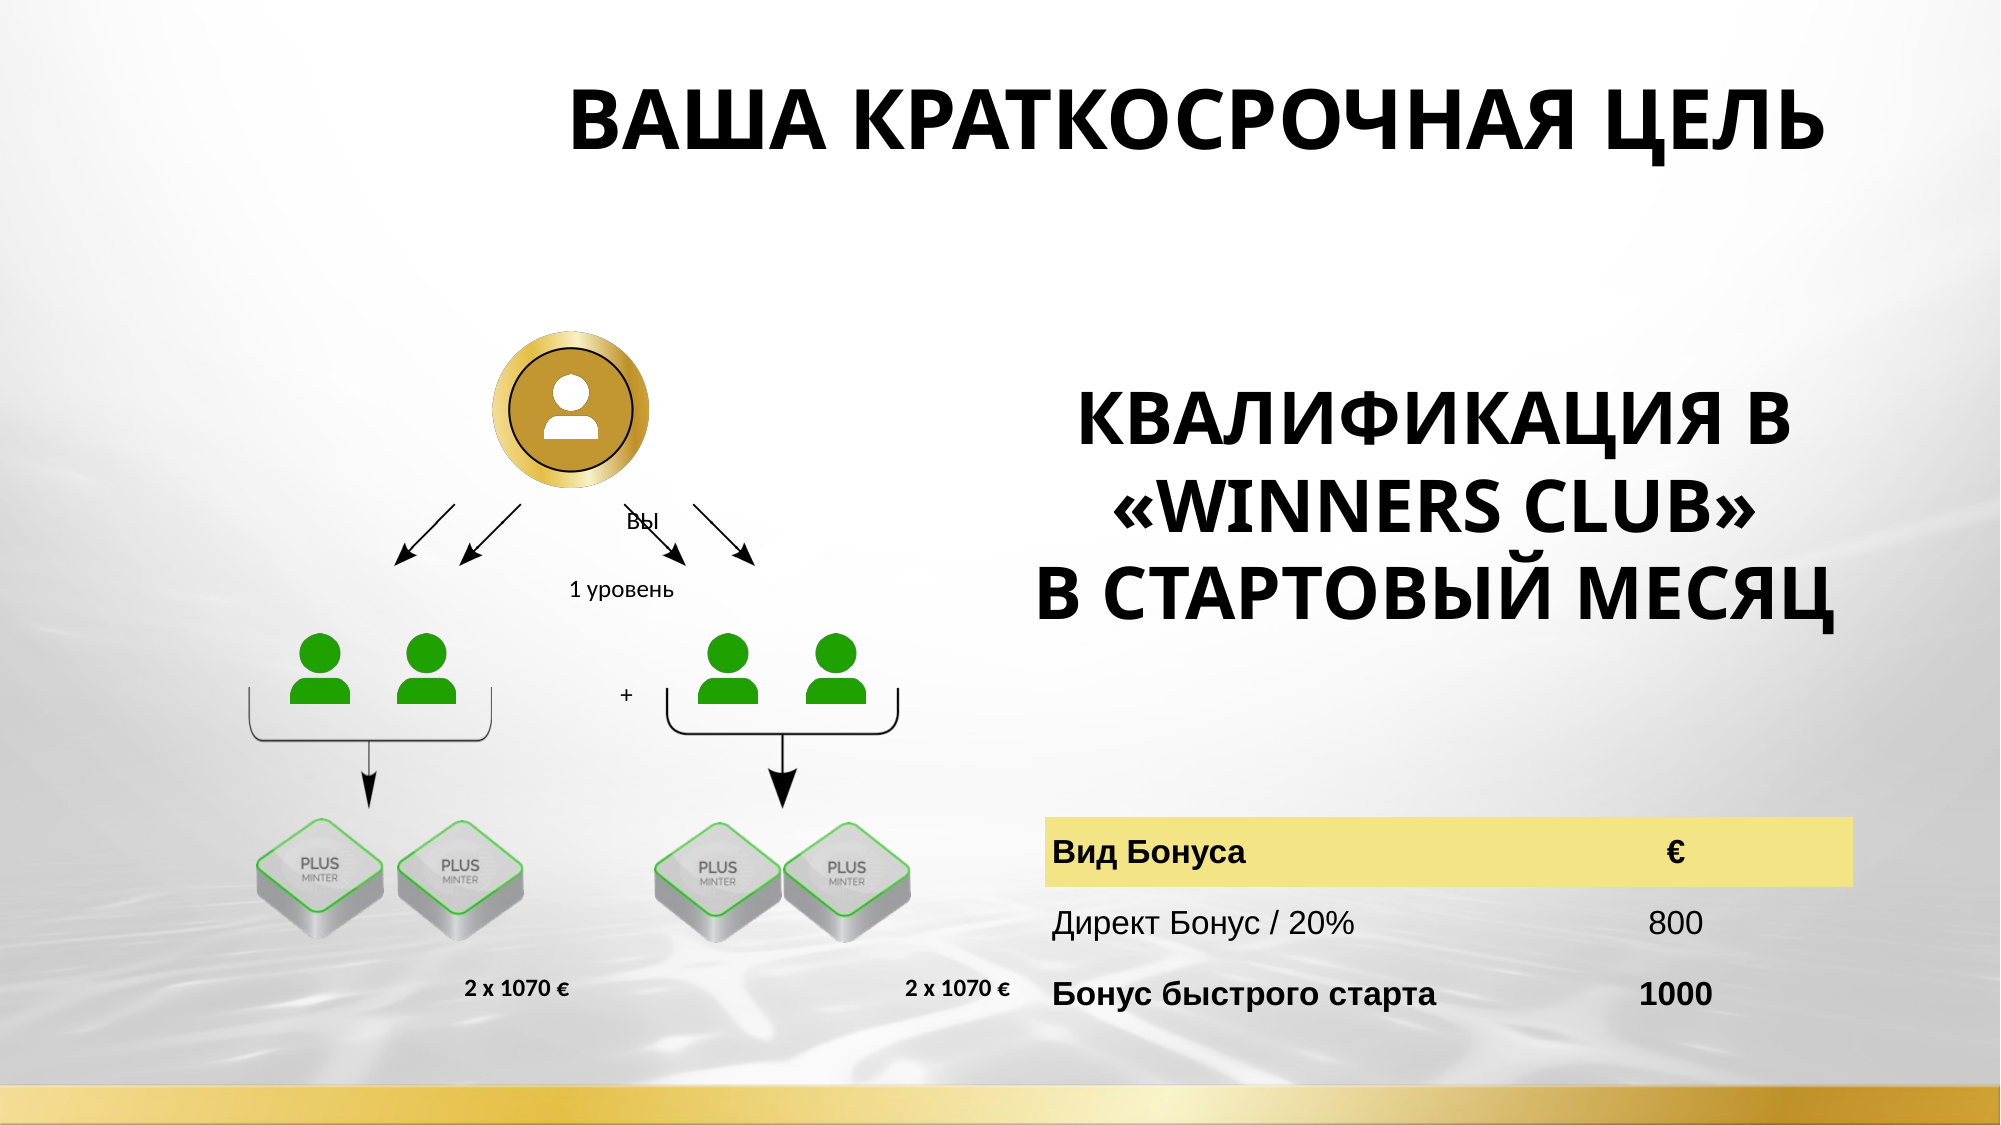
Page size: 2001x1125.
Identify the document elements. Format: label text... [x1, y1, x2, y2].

text_box 2 х 1070 € [557, 963, 1024, 1009]
text_box ВАША КРАТКОСРОЧНАЯ ЦЕЛЬ [277, 58, 1836, 174]
table_cell 1000 [1499, 958, 1853, 1029]
table_header € [1499, 817, 1853, 887]
table_cell 800 [1499, 887, 1853, 958]
text_box + [517, 670, 641, 716]
table_header Вид Бонуса [1045, 817, 1499, 887]
text_box ВЫ [471, 497, 513, 539]
picture [0, 0, 2000, 1125]
text_box КВАЛИФИКАЦИЯ В «WINNERS CLUB» В СТАРТОВЫЙ МЕСЯЦ [865, 364, 2000, 730]
text_box 2 х 1070 € [110, 963, 557, 1009]
table_cell Директ Бонус / 20% [1045, 887, 1499, 958]
text_box 1 уровень [465, 565, 682, 611]
table_cell Бонус быстрого старта [1045, 958, 1499, 1029]
text_box ВЫ [496, 497, 667, 543]
